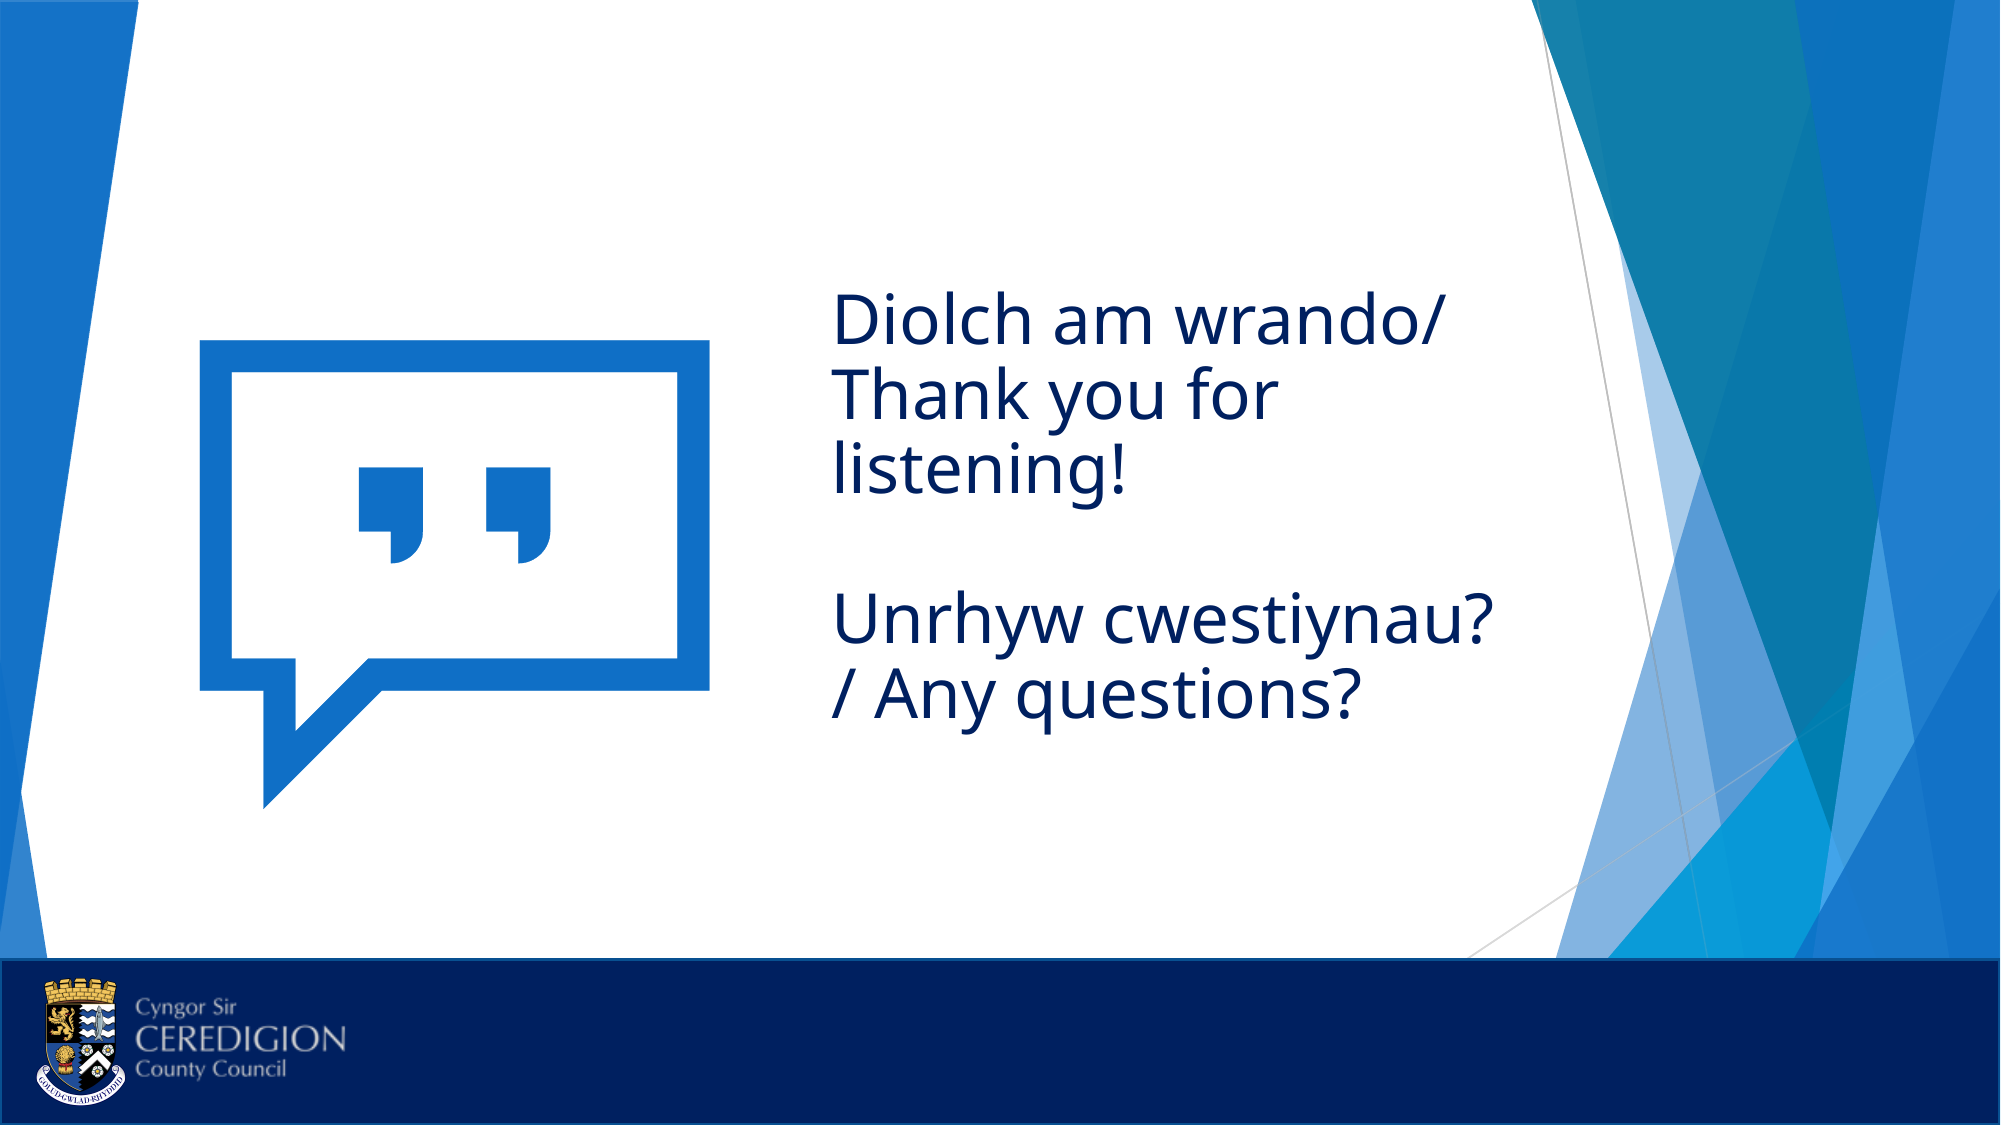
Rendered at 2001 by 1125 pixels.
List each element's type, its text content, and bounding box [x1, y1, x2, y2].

title Diolch am wrando/ Thank you for listening! Unrhyw cwestiynau? / Any questions? [816, 207, 1522, 741]
text_box [0, 0, 2000, 1125]
picture [36, 978, 353, 1106]
text_box [0, 0, 139, 932]
picture [145, 254, 764, 873]
